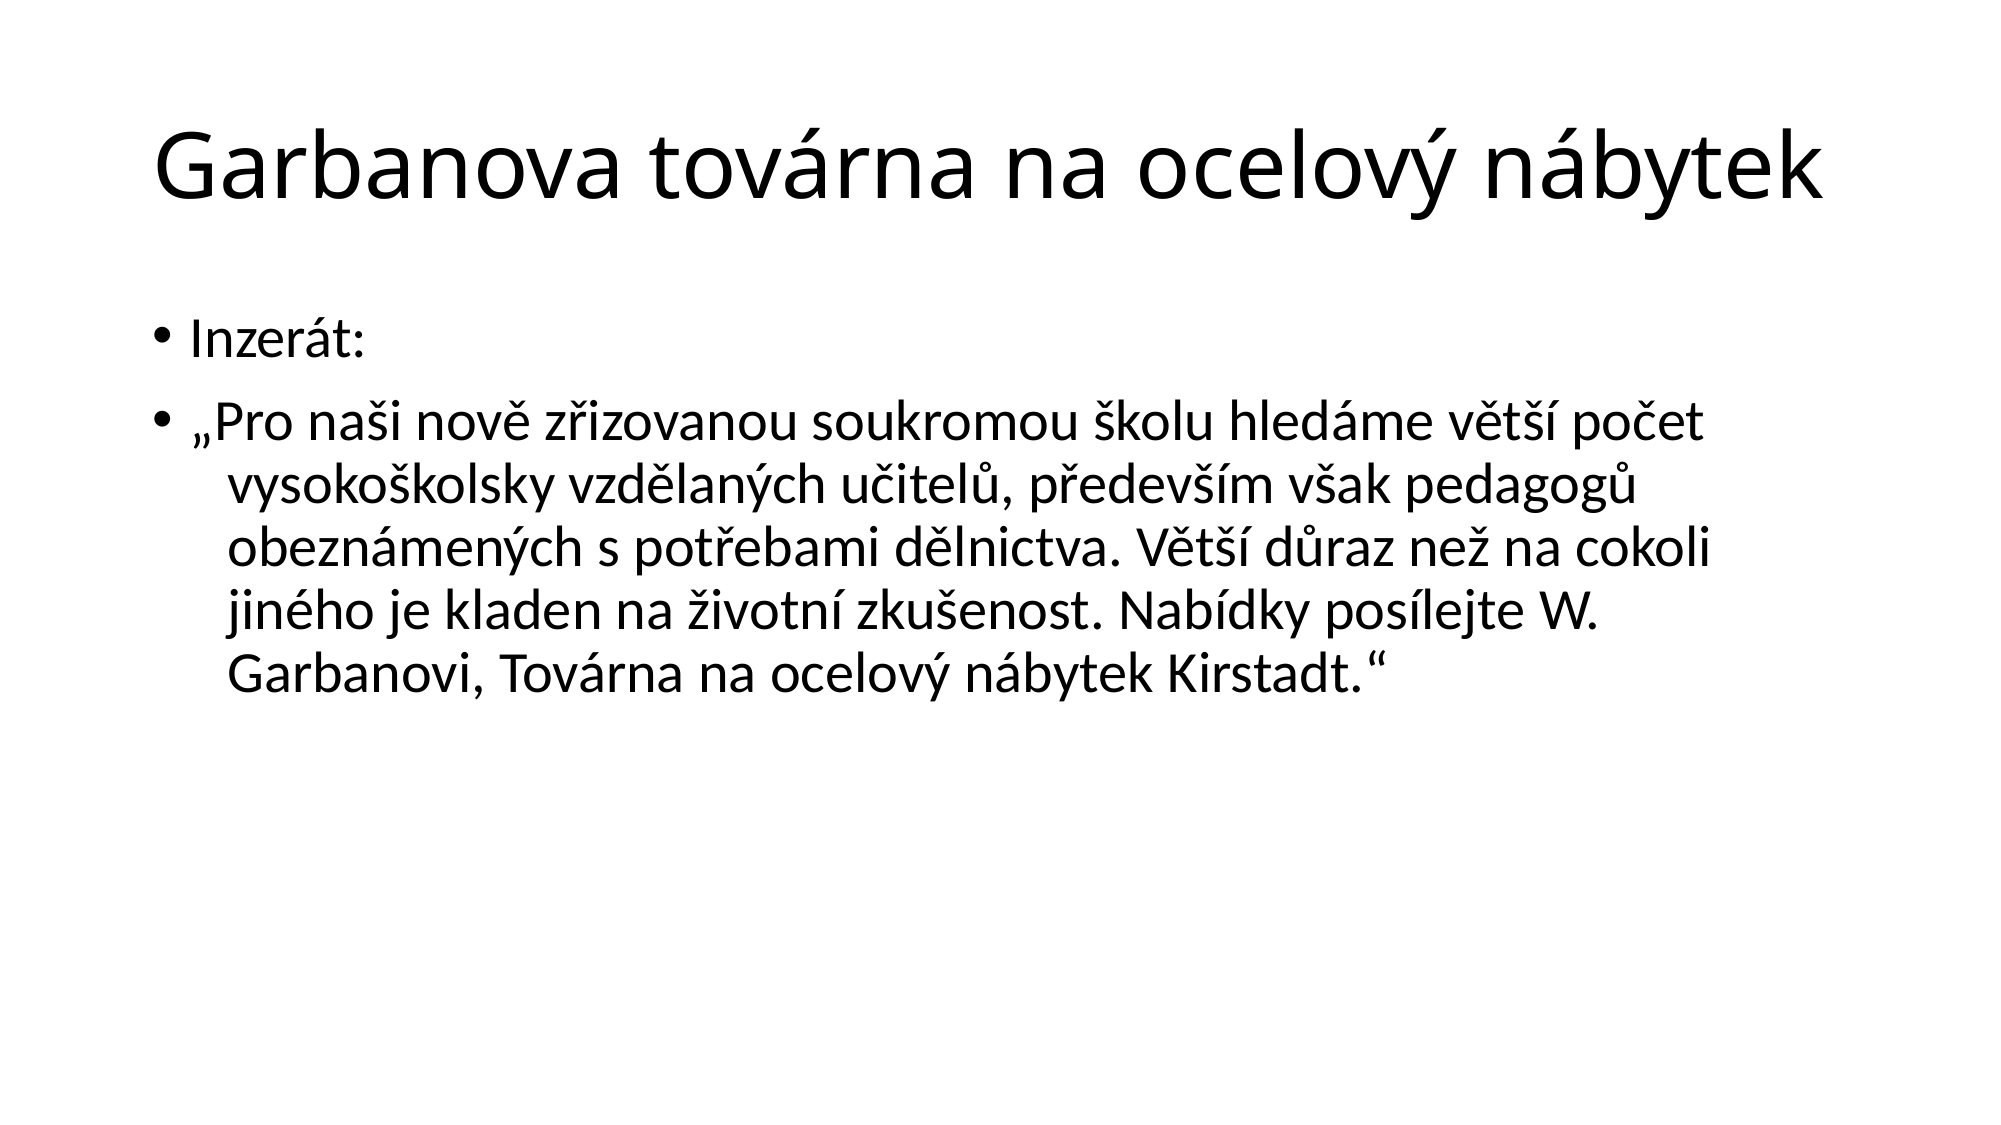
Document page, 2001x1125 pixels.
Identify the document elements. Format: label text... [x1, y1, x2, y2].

list Inzerát: „Pro naši nově zřizovanou soukromou školu hledáme větší počet vysokoškolsky vzdělaných učitelů, především však pedagogů obeznámených s potřebami dělnictva. Větší důraz než na cokoli jiného je kladen na životní zkušenost. Nabídky posílejte W. Garbanovi, Továrna na ocelový nábytek Kirstadt.“ [137, 299, 1863, 1014]
title Garbanova továrna na ocelový nábytek [137, 59, 1863, 278]
